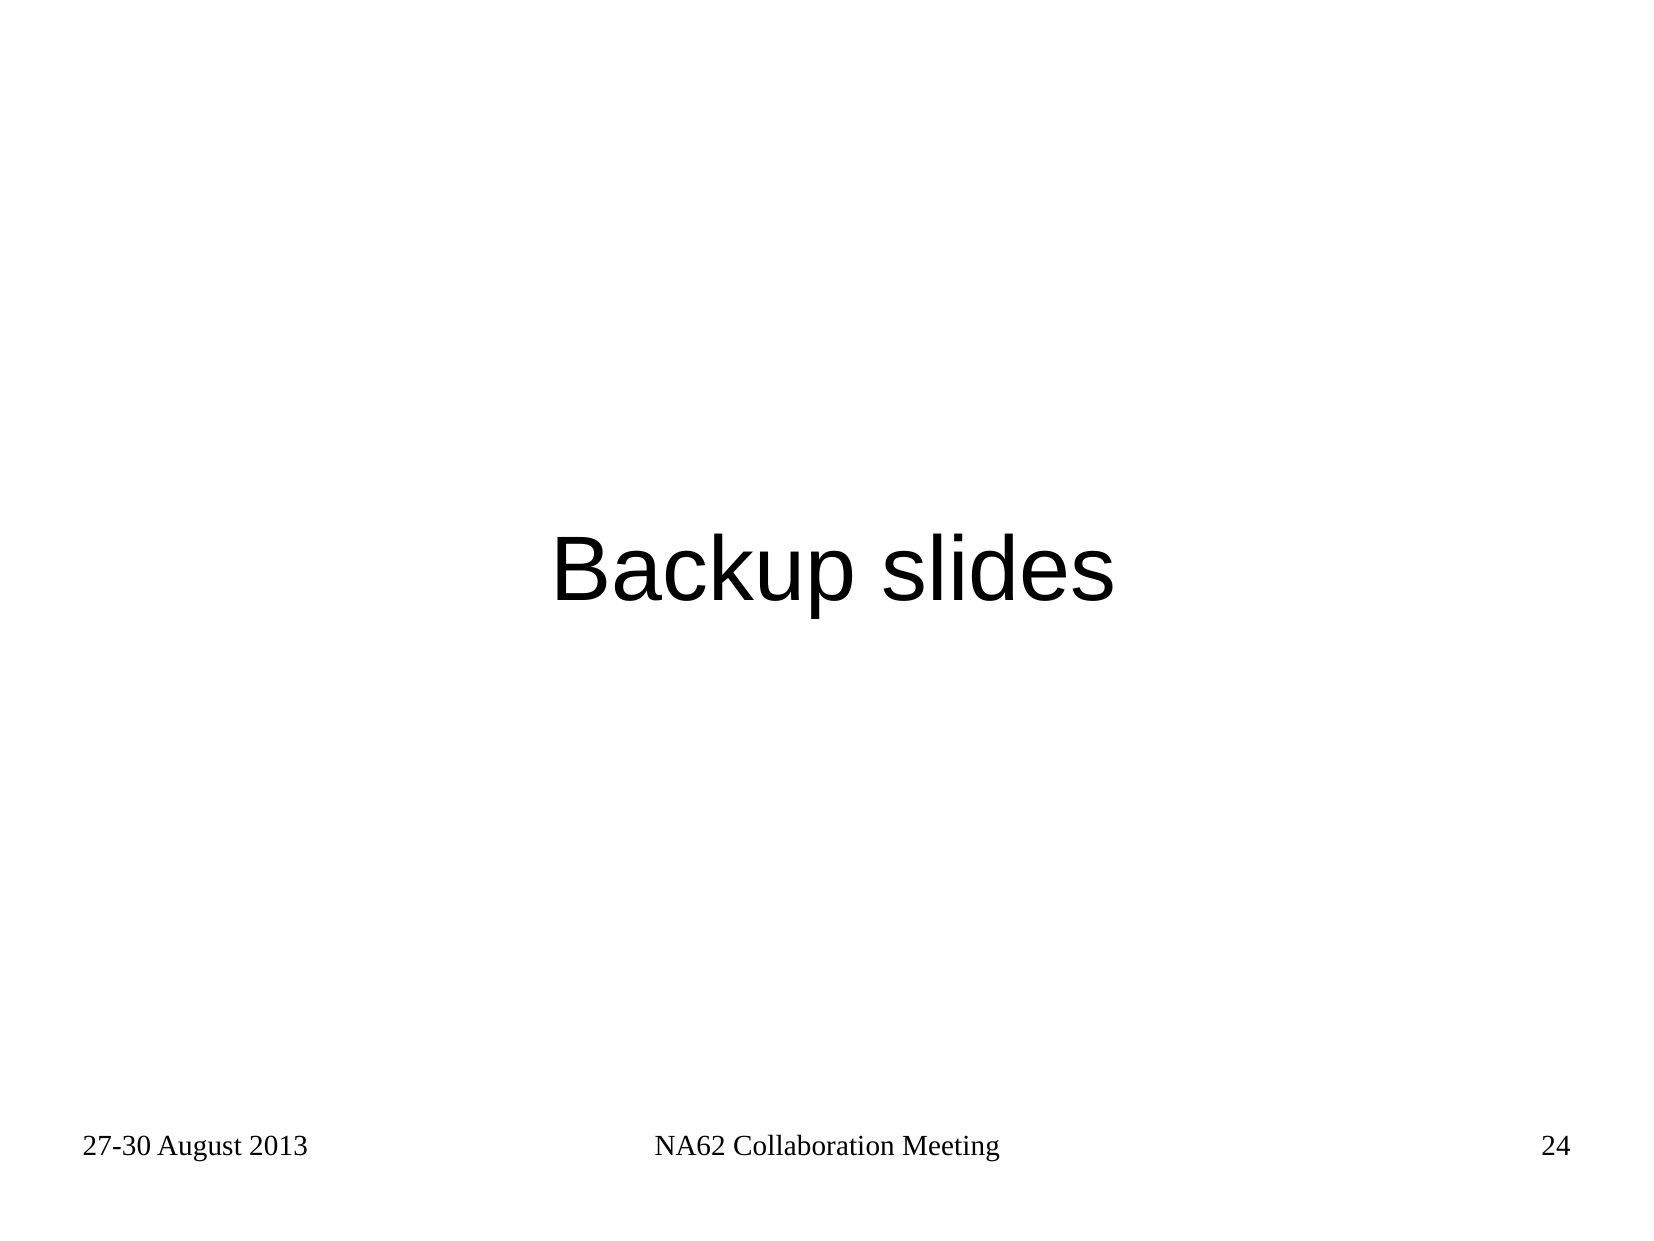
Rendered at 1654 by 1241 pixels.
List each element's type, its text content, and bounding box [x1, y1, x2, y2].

title Backup slides [90, 465, 1579, 673]
